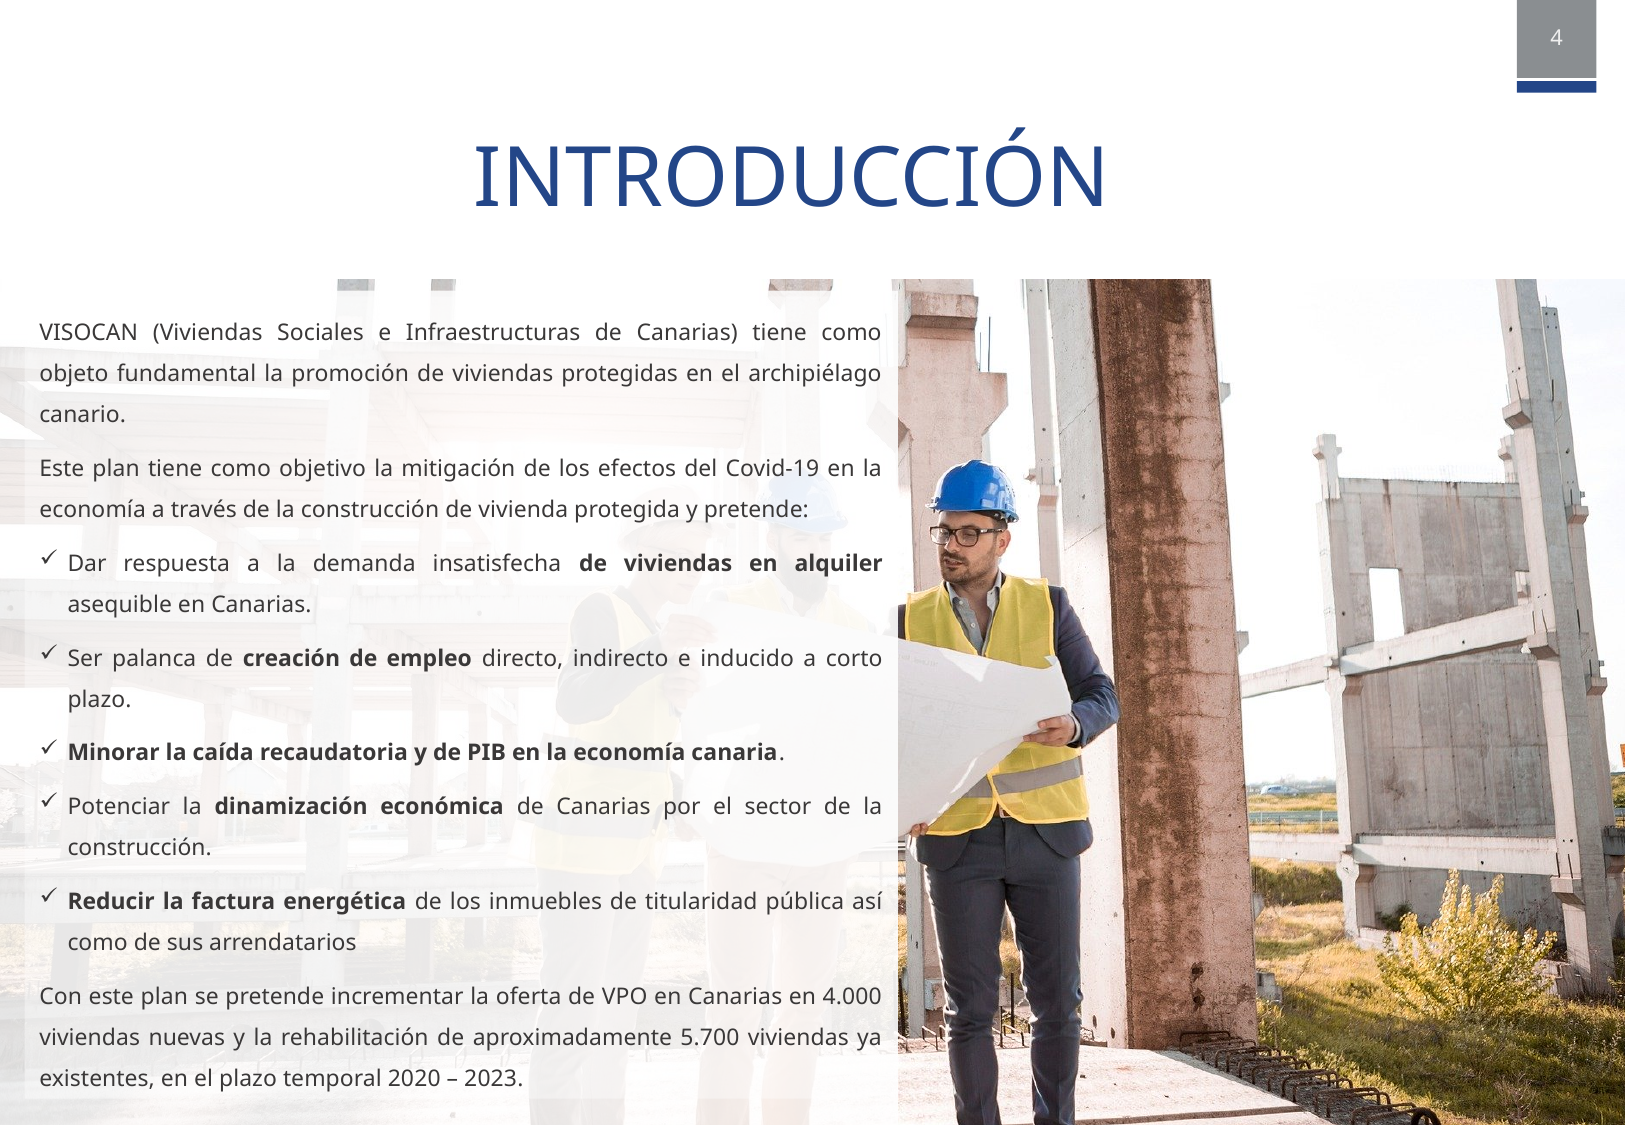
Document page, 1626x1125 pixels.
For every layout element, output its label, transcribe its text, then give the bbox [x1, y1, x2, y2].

text_box VISOCAN (Viviendas Sociales e Infraestructuras de Canarias) tiene como objeto fundamental la promoción de viviendas protegidas en el archipiélago canario. Este plan tiene como objetivo la mitigación de los efectos del Covid-19 en la economía a través de la construcción de vivienda protegida y pretende: Dar respuesta a la demanda insatisfecha de viviendas en alquiler asequible en Canarias. Ser palanca de creación de empleo directo, indirecto e inducido a corto plazo. Minorar la caída recaudatoria y de PIB en la economía canaria. Potenciar la dinamización económica de Canarias por el sector de la construcción. Reducir la factura energética de los inmuebles de titularidad pública así como de sus arrendatarios Con este plan se pretende incrementar la oferta de VPO en Canarias en 4.000 viviendas nuevas y la rehabilitación de aproximadamente 5.700 viviendas ya existentes, en el plazo temporal 2020 – 2023. [24, 296, 898, 1099]
picture [0, 279, 1625, 1125]
list INTRODUCCIÓN [142, 137, 1442, 222]
text_box [0, 290, 898, 1125]
